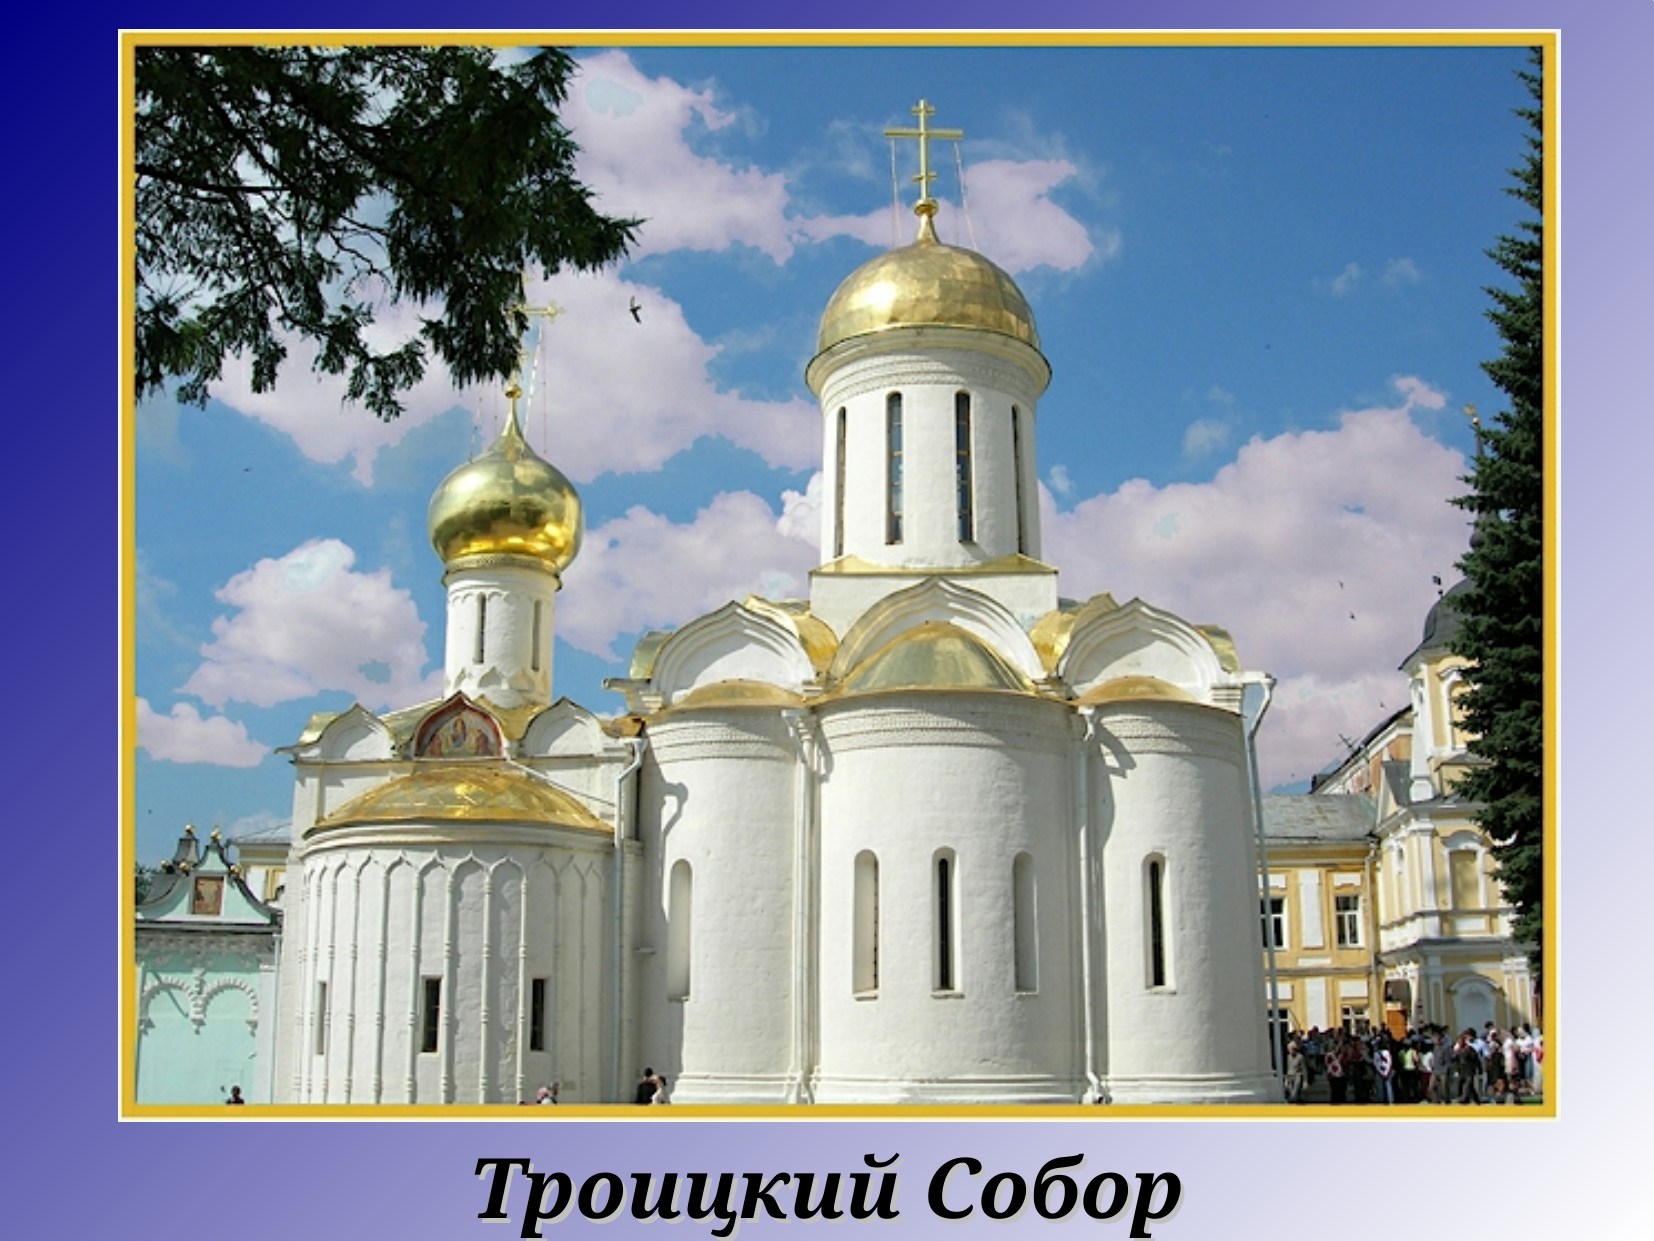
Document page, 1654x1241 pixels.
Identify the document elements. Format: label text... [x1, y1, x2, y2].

text_box Троицкий Собор [383, 1122, 1270, 1241]
picture [118, 29, 1561, 1123]
